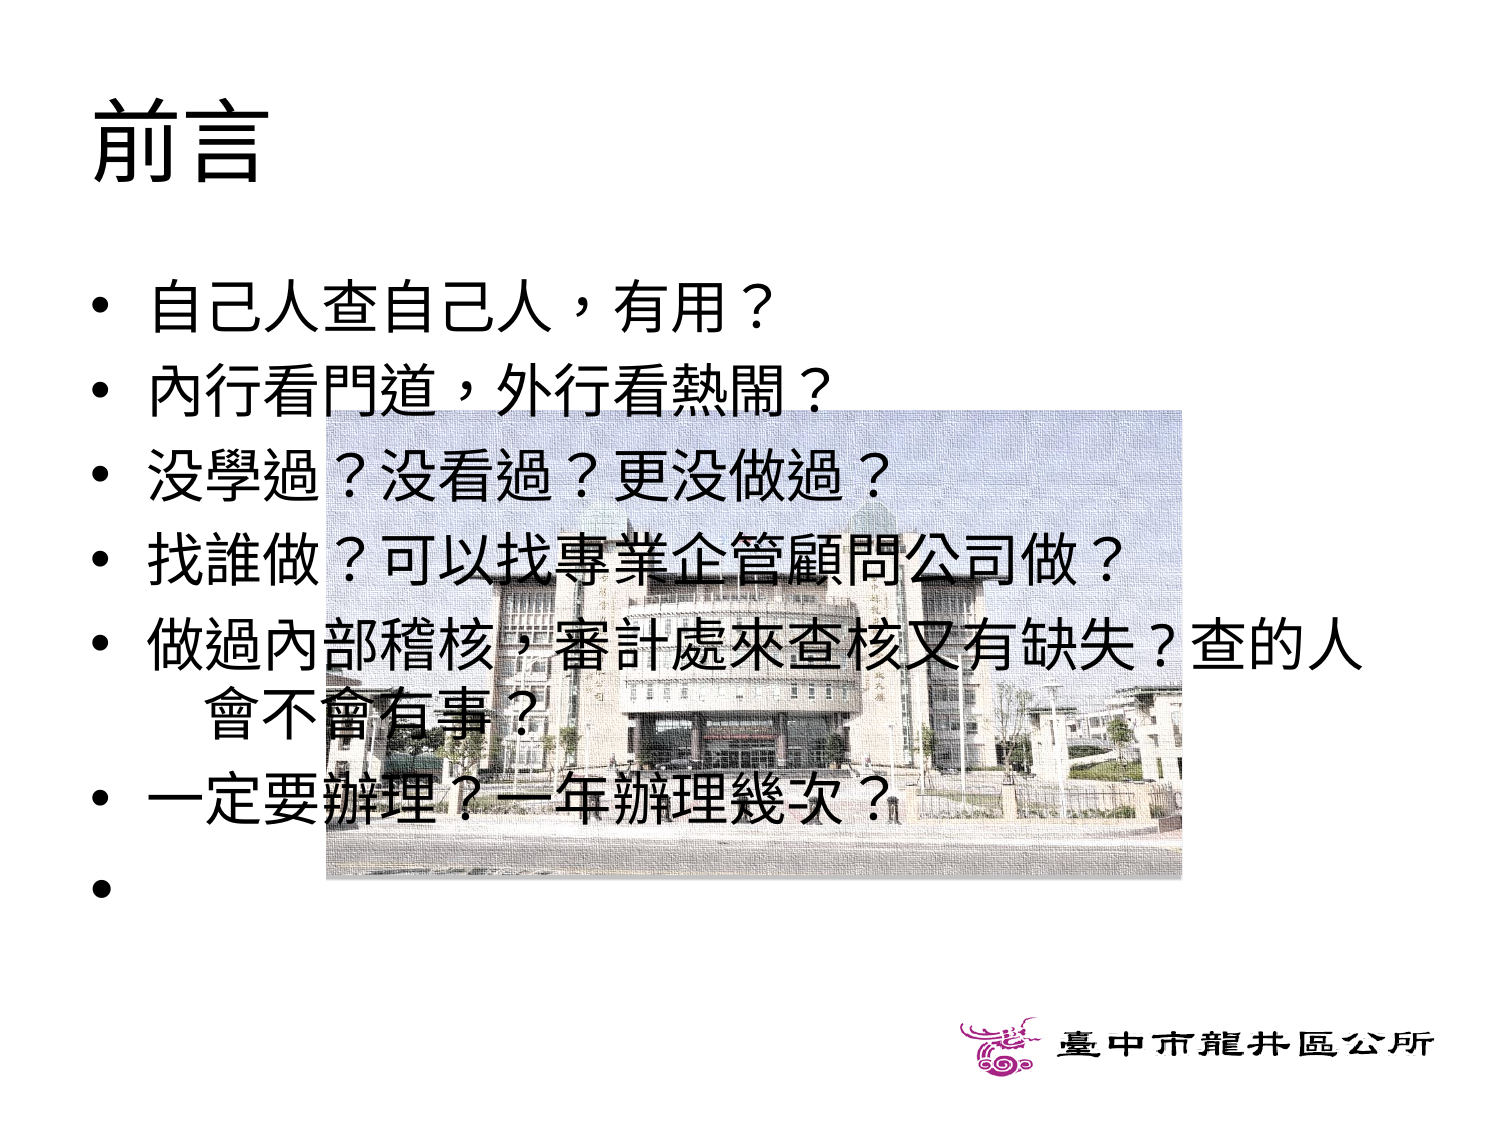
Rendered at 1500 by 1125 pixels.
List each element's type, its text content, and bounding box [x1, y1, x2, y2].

list 自己人查自己人，有用？ 內行看門道，外行看熱閙？ 没學過？没看過？更没做過？ 找誰做？可以找專業企管顧問公司做？ 做過內部稽核，審計處來查核又有缺失?查的人會不會有事？ 一定要辦理？一年辦理幾次？ [75, 262, 1426, 1005]
title 前言 [75, 45, 1426, 233]
